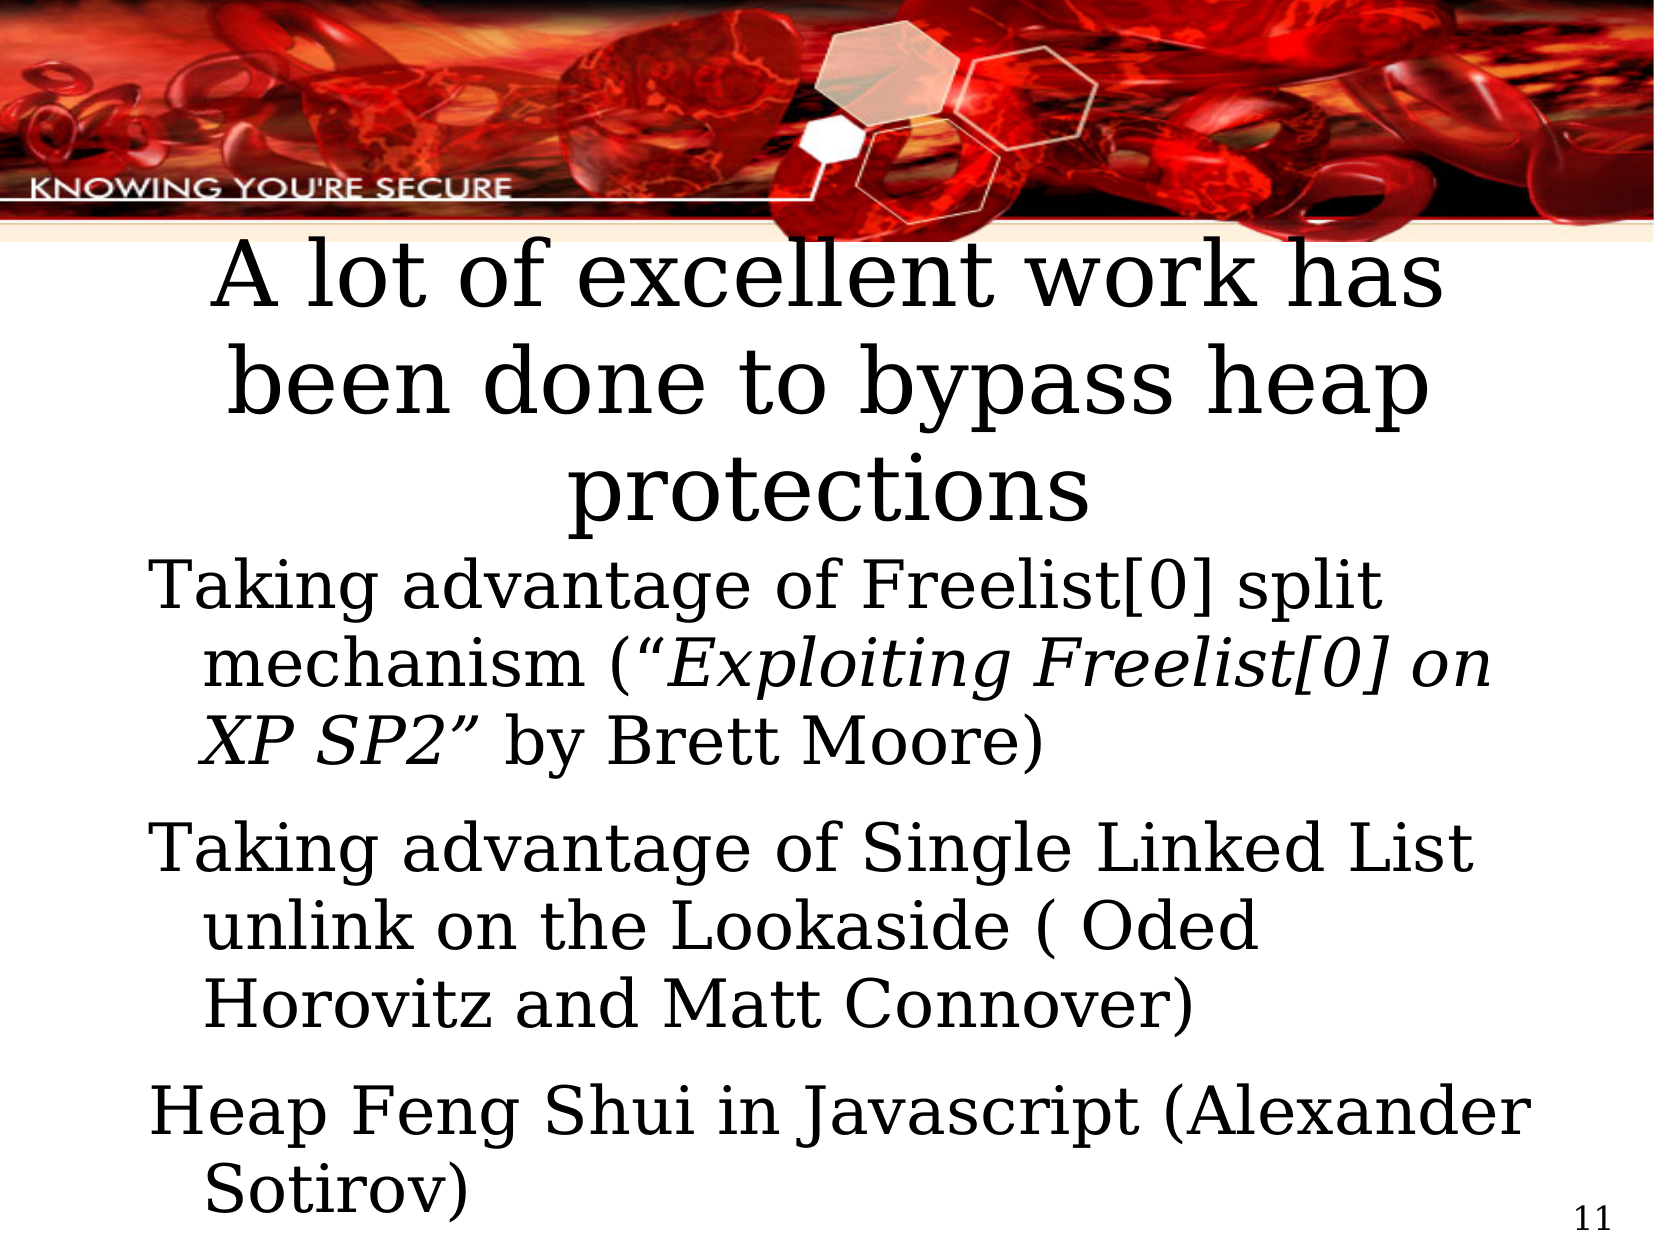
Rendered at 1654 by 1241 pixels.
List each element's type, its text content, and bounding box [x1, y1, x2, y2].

picture [0, 0, 1654, 242]
title A lot of excellent work has been done to bypass heap protections [123, 221, 1536, 543]
list Taking advantage of Freelist[0] split mechanism (“Exploiting Freelist[0] on XP SP2” by Brett Moore) Taking advantage of Single Linked List unlink on the Lookaside ( Oded Horovitz and Matt Connover) Heap Feng Shui in Javascript (Alexander Sotirov) [131, 546, 1544, 1241]
